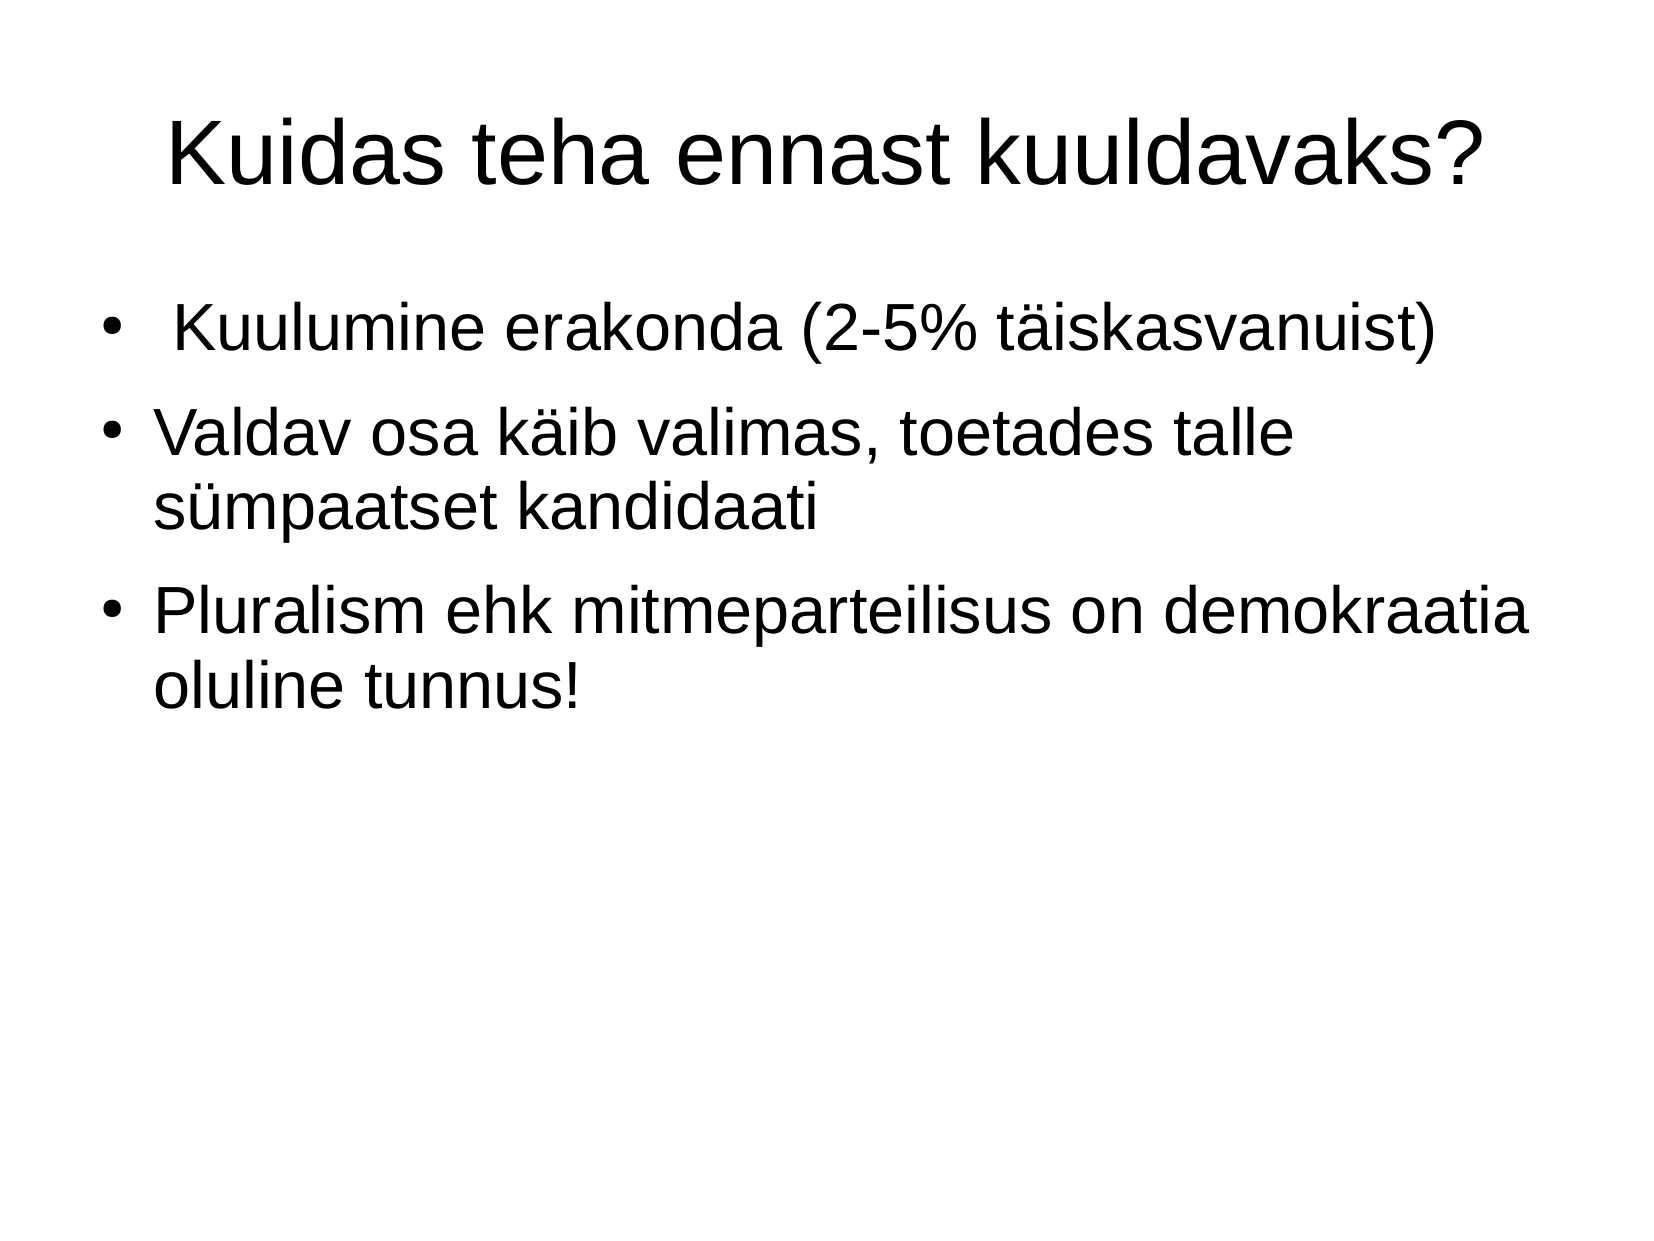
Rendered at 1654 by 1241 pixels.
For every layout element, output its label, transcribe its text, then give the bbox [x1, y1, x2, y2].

title Kuidas teha ennast kuuldavaks? [82, 49, 1571, 257]
list Kuulumine erakonda (2-5% täiskasvanuist) Valdav osa käib valimas, toetades talle sümpaatset kandidaati Pluralism ehk mitmeparteilisus on demokraatia oluline tunnus! [82, 290, 1538, 1010]
